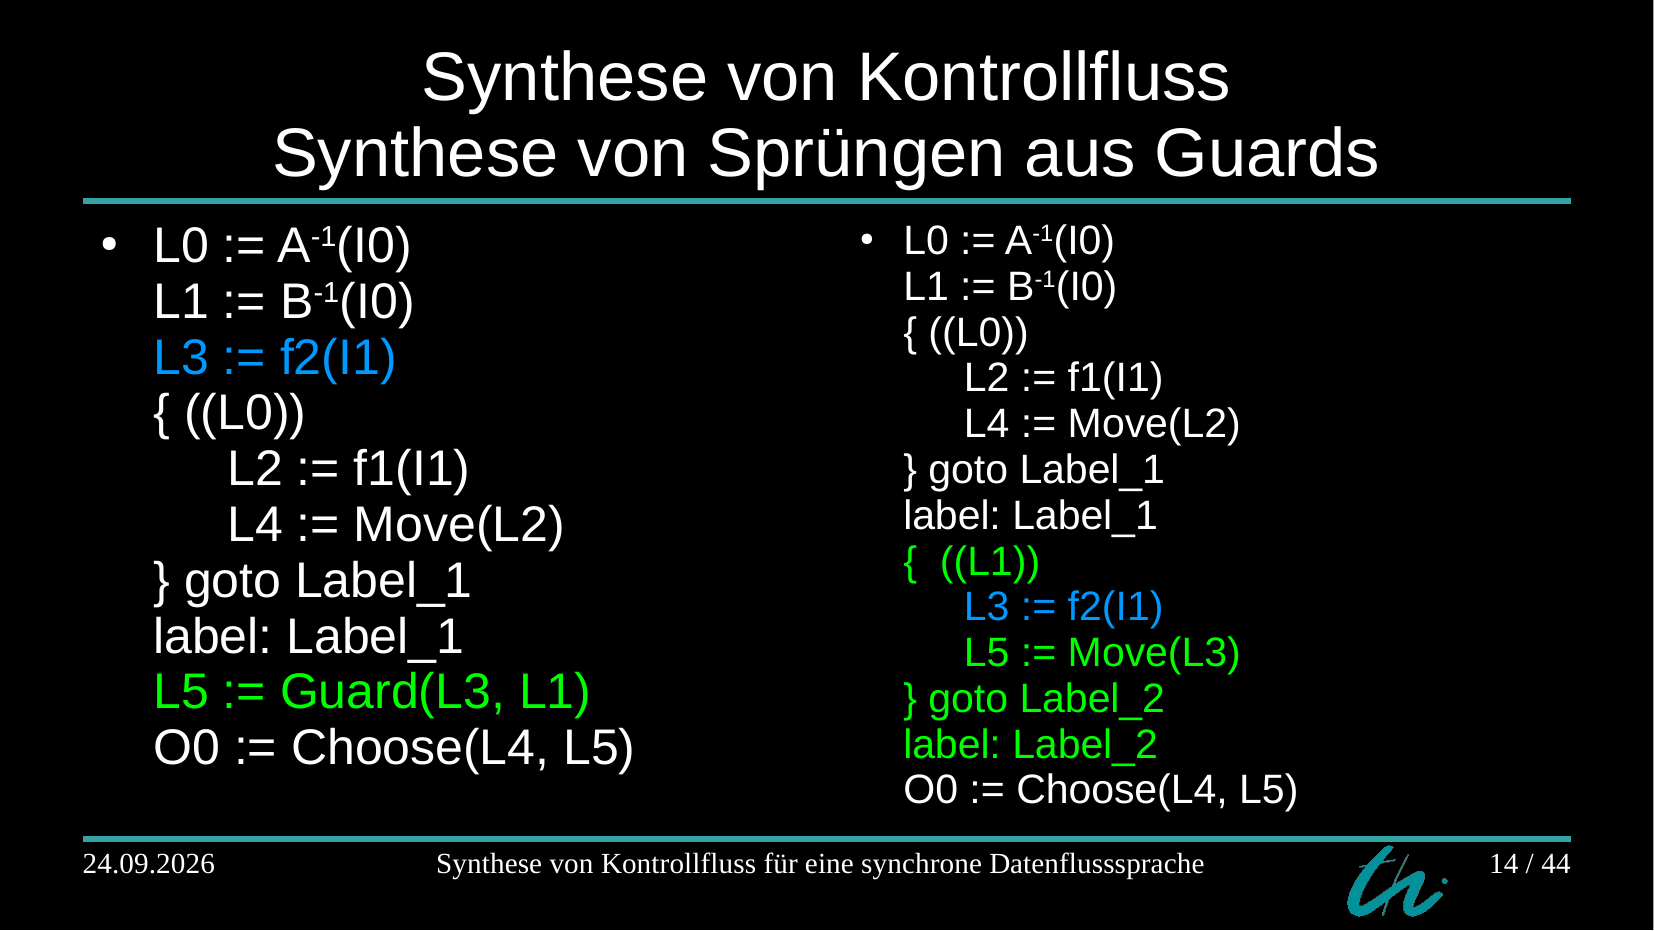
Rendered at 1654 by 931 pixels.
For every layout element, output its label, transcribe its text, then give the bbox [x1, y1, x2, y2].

list L0 := A-1(I0) L1 := B-1(I0) { ((L0)) L2 := f1(I1) L4 := Move(L2) } goto Label_1 label: Label_1 { ((L1)) L3 := f2(I1) L5 := Move(L3) } goto Label_2 label: Label_2 O0 := Choose(L4, L5) [845, 217, 1572, 815]
picture [1347, 845, 1448, 917]
title Synthese von Kontrollfluss Synthese von Sprüngen aus Guards [82, 37, 1571, 193]
list L0 := A-1(I0) L1 := B-1(I0) L3 := f2(I1) { ((L0)) L2 := f1(I1) L4 := Move(L2) } goto Label_1 label: Label_1 L5 := Guard(L3, L1) O0 := Choose(L4, L5) [82, 217, 809, 815]
